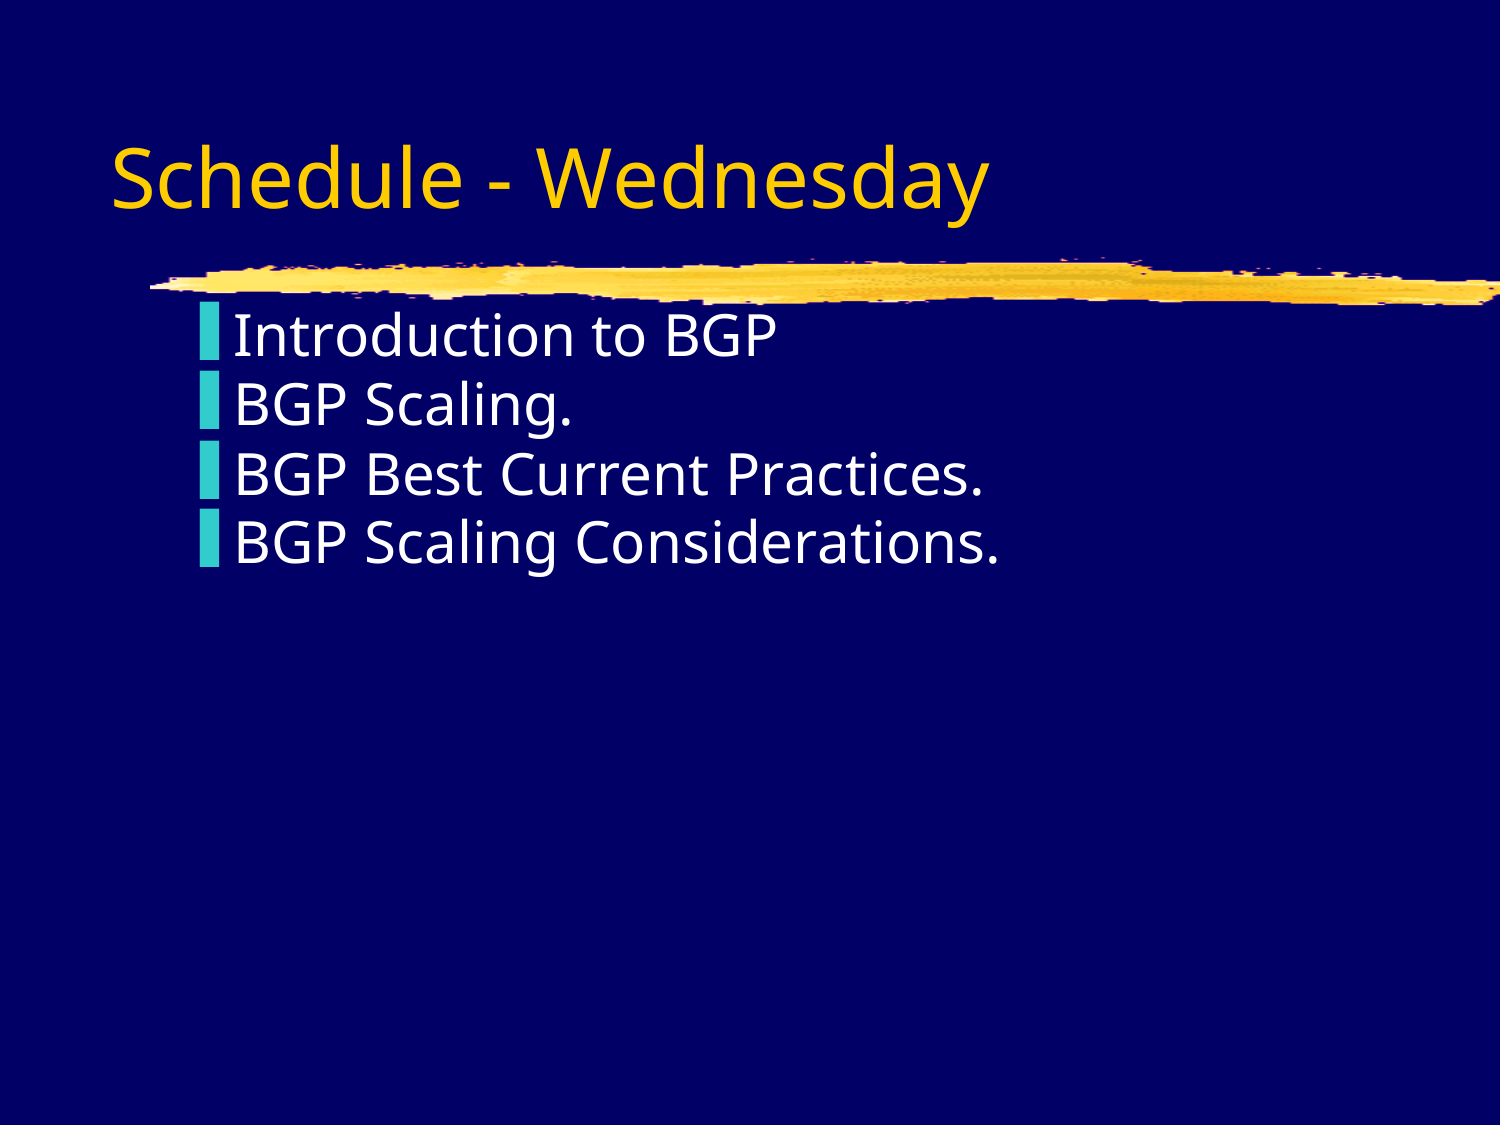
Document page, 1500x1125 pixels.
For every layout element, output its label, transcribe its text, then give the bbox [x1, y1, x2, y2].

picture [150, 252, 1500, 316]
list Introduction to BGP BGP Scaling. BGP Best Current Practices. BGP Scaling Considerations. [110, 312, 1391, 1118]
title Schedule - Wednesday [110, 78, 1391, 297]
